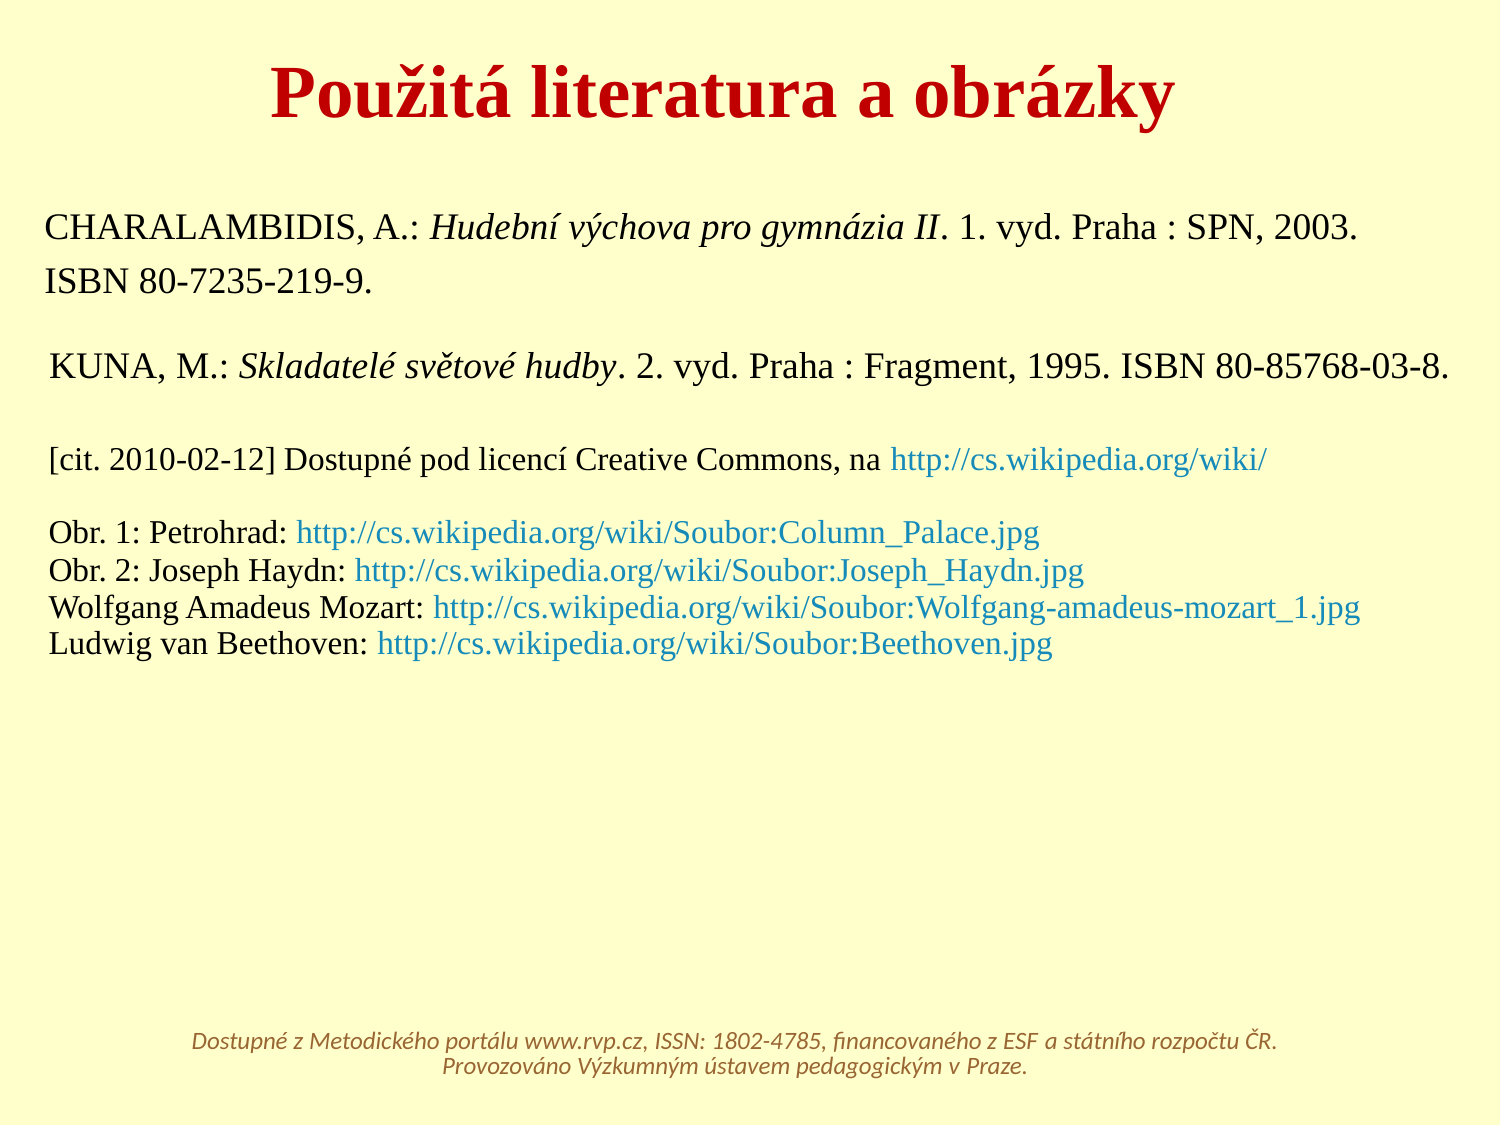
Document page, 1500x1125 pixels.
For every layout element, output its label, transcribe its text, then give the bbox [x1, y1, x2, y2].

text_box [cit. 2010-02-12] Dostupné pod licencí Creative Commons, na http://cs.wikipedia.org/wiki/ Obr. 1: Petrohrad: http://cs.wikipedia.org/wiki/Soubor:Column_Palace.jpg Obr. 2: Joseph Haydn: http://cs.wikipedia.org/wiki/Soubor:Joseph_Haydn.jpg Wolfgang Amadeus Mozart: http://cs.wikipedia.org/wiki/Soubor:Wolfgang-amadeus-mozart_1.jpg Ludwig van Beethoven: http://cs.wikipedia.org/wiki/Soubor:Beethoven.jpg [33, 432, 1459, 671]
text_box KUNA, M.: Skladatelé světové hudby. 2. vyd. Praha : Fragment, 1995. ISBN 80-85768-03-8. [34, 337, 1500, 395]
text_box Použitá literatura a obrázky [106, 42, 1341, 142]
text_box Dostupné z Metodického portálu www.rvp.cz, ISSN: 1802-4785, financovaného z ESF a státního rozpočtu ČR. Provozováno Výzkumným ústavem pedagogickým v Praze. [171, 1023, 1300, 1089]
text_box CHARALAMBIDIS, A.: Hudební výchova pro gymnázia II. 1. vyd. Praha : SPN, 2003. ISBN 80-7235-219-9. [29, 198, 1500, 310]
